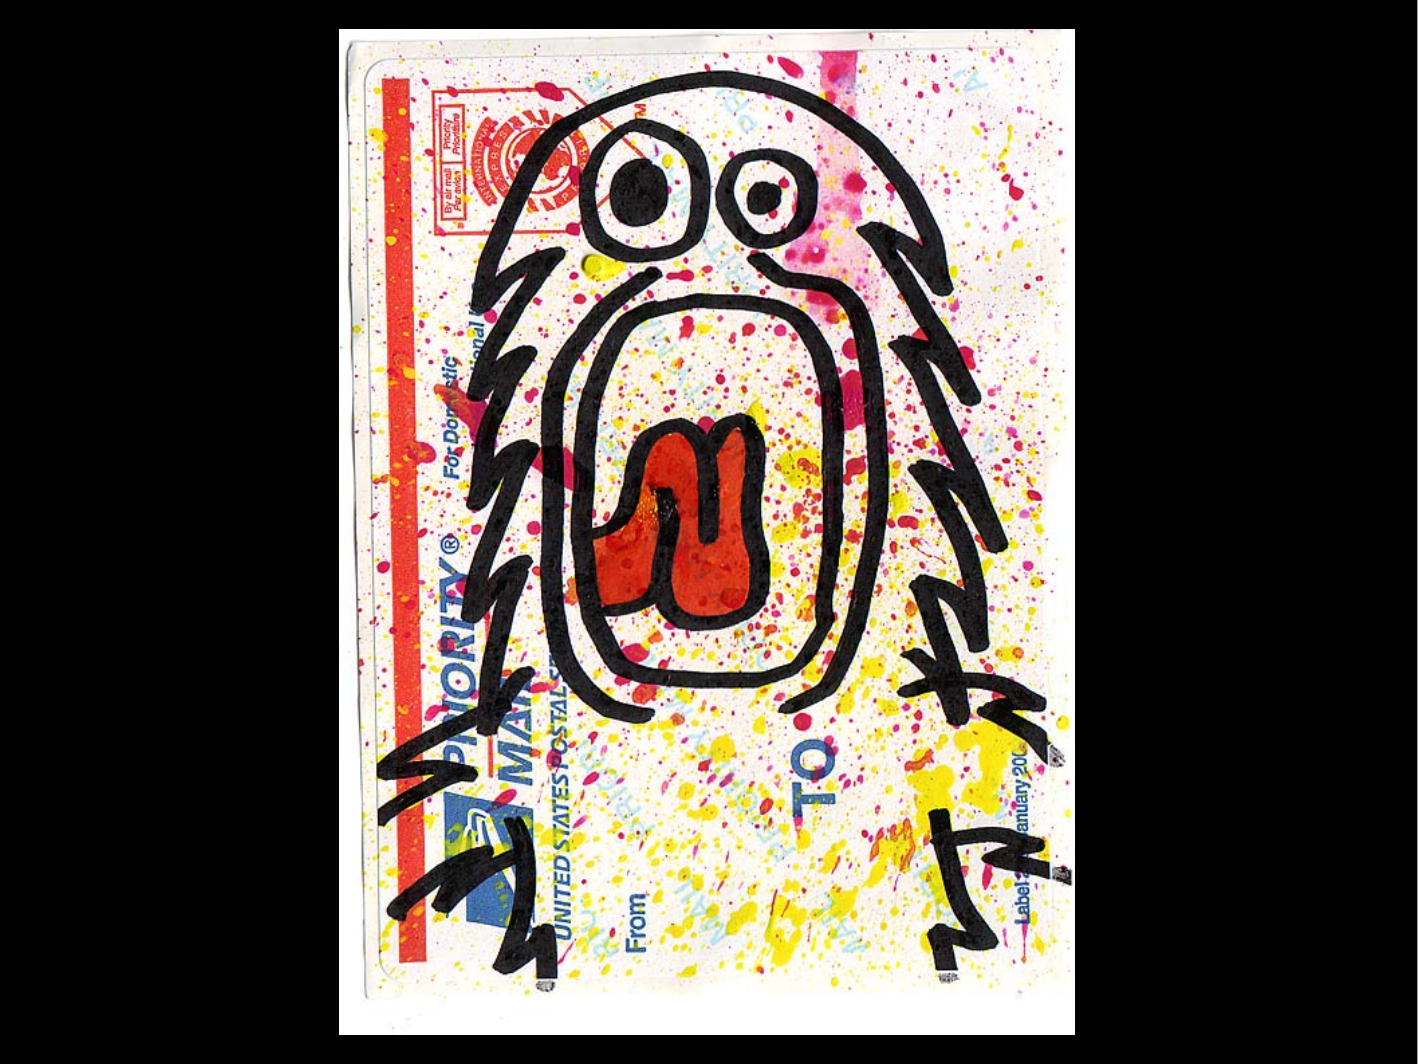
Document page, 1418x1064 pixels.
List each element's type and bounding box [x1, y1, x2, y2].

picture [339, 29, 1075, 1035]
